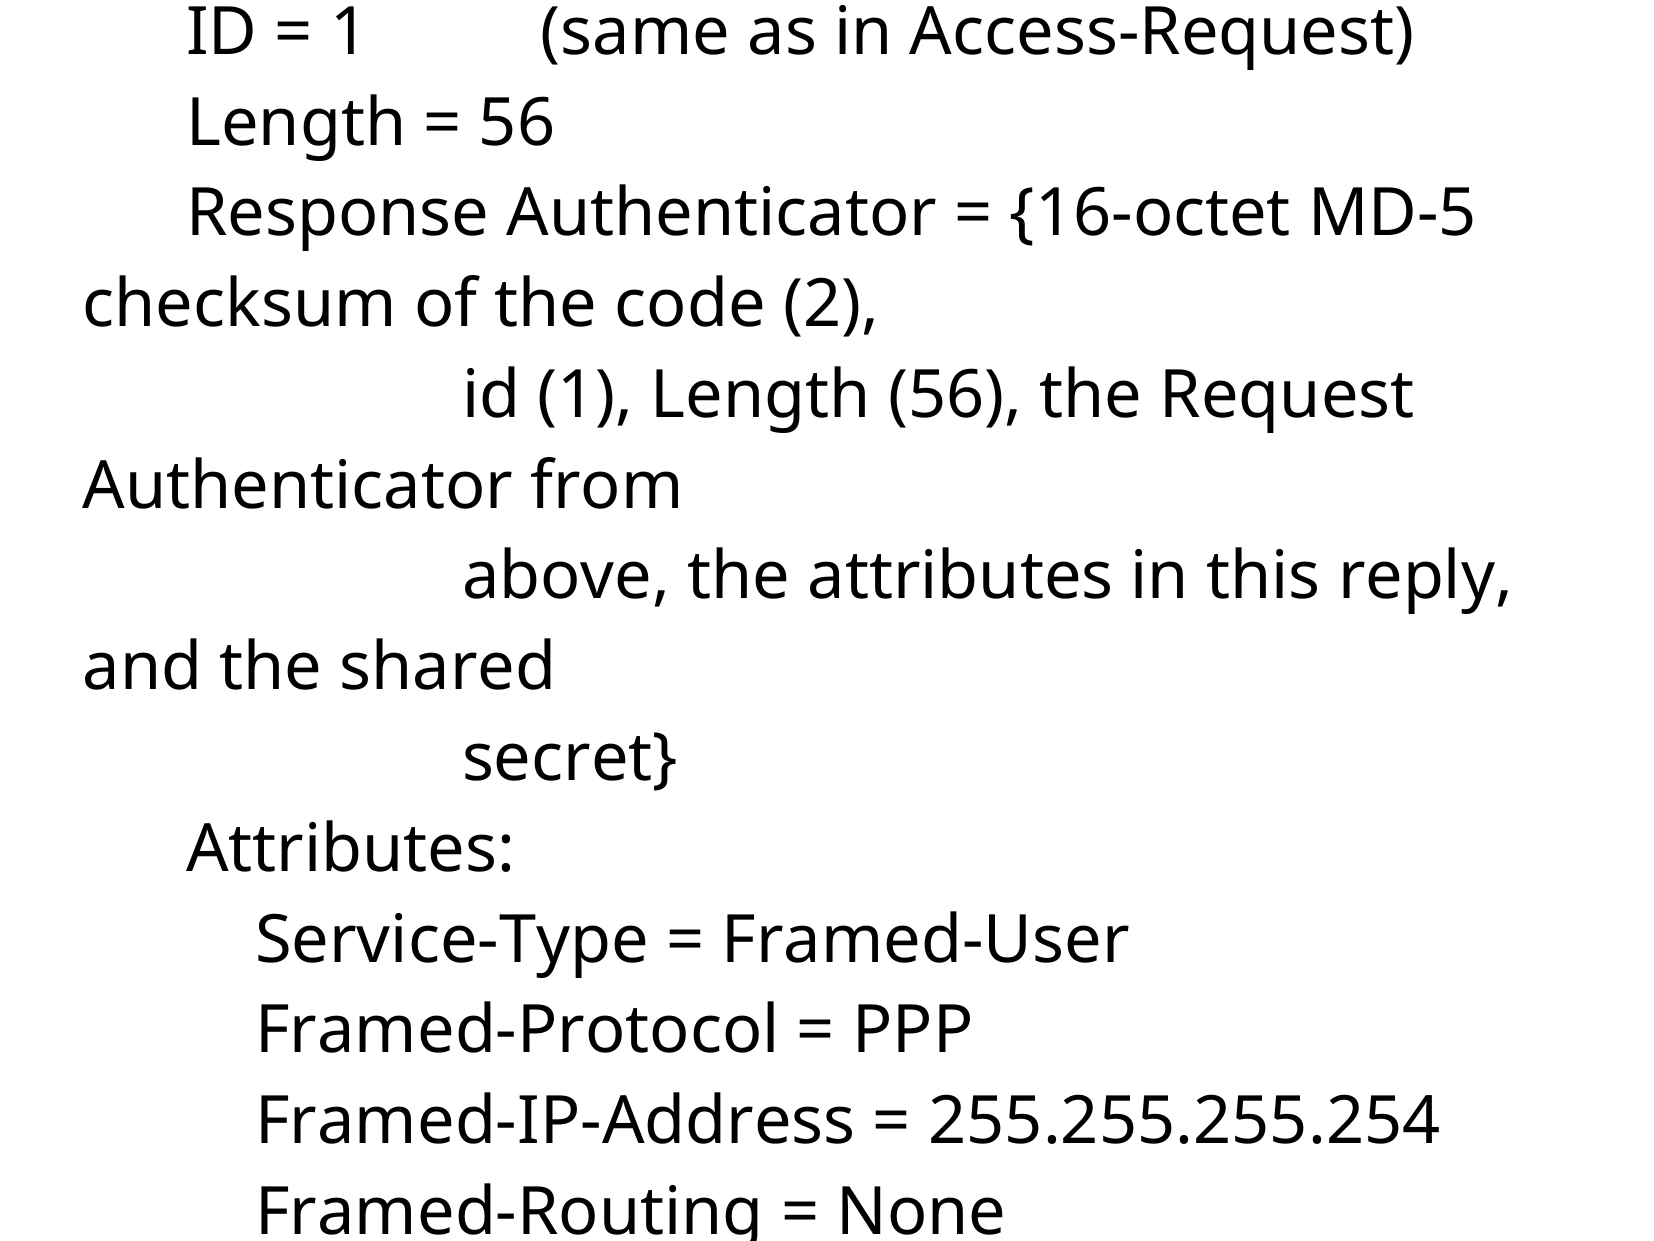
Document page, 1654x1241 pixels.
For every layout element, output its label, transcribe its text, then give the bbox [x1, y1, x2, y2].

subtitle Code = 2 (Access-Accept) ID = 1 (same as in Access-Request) Length = 56 Response Authenticator = {16-octet MD-5 checksum of the code (2), id (1), Length (56), the Request Authenticator from above, the attributes in this reply, and the shared secret} Attributes: Service-Type = Framed-User Framed-Protocol = PPP Framed-IP-Address = 255.255.255.254 Framed-Routing = None Framed-MTU = 1500 [82, 25, 1576, 1211]
